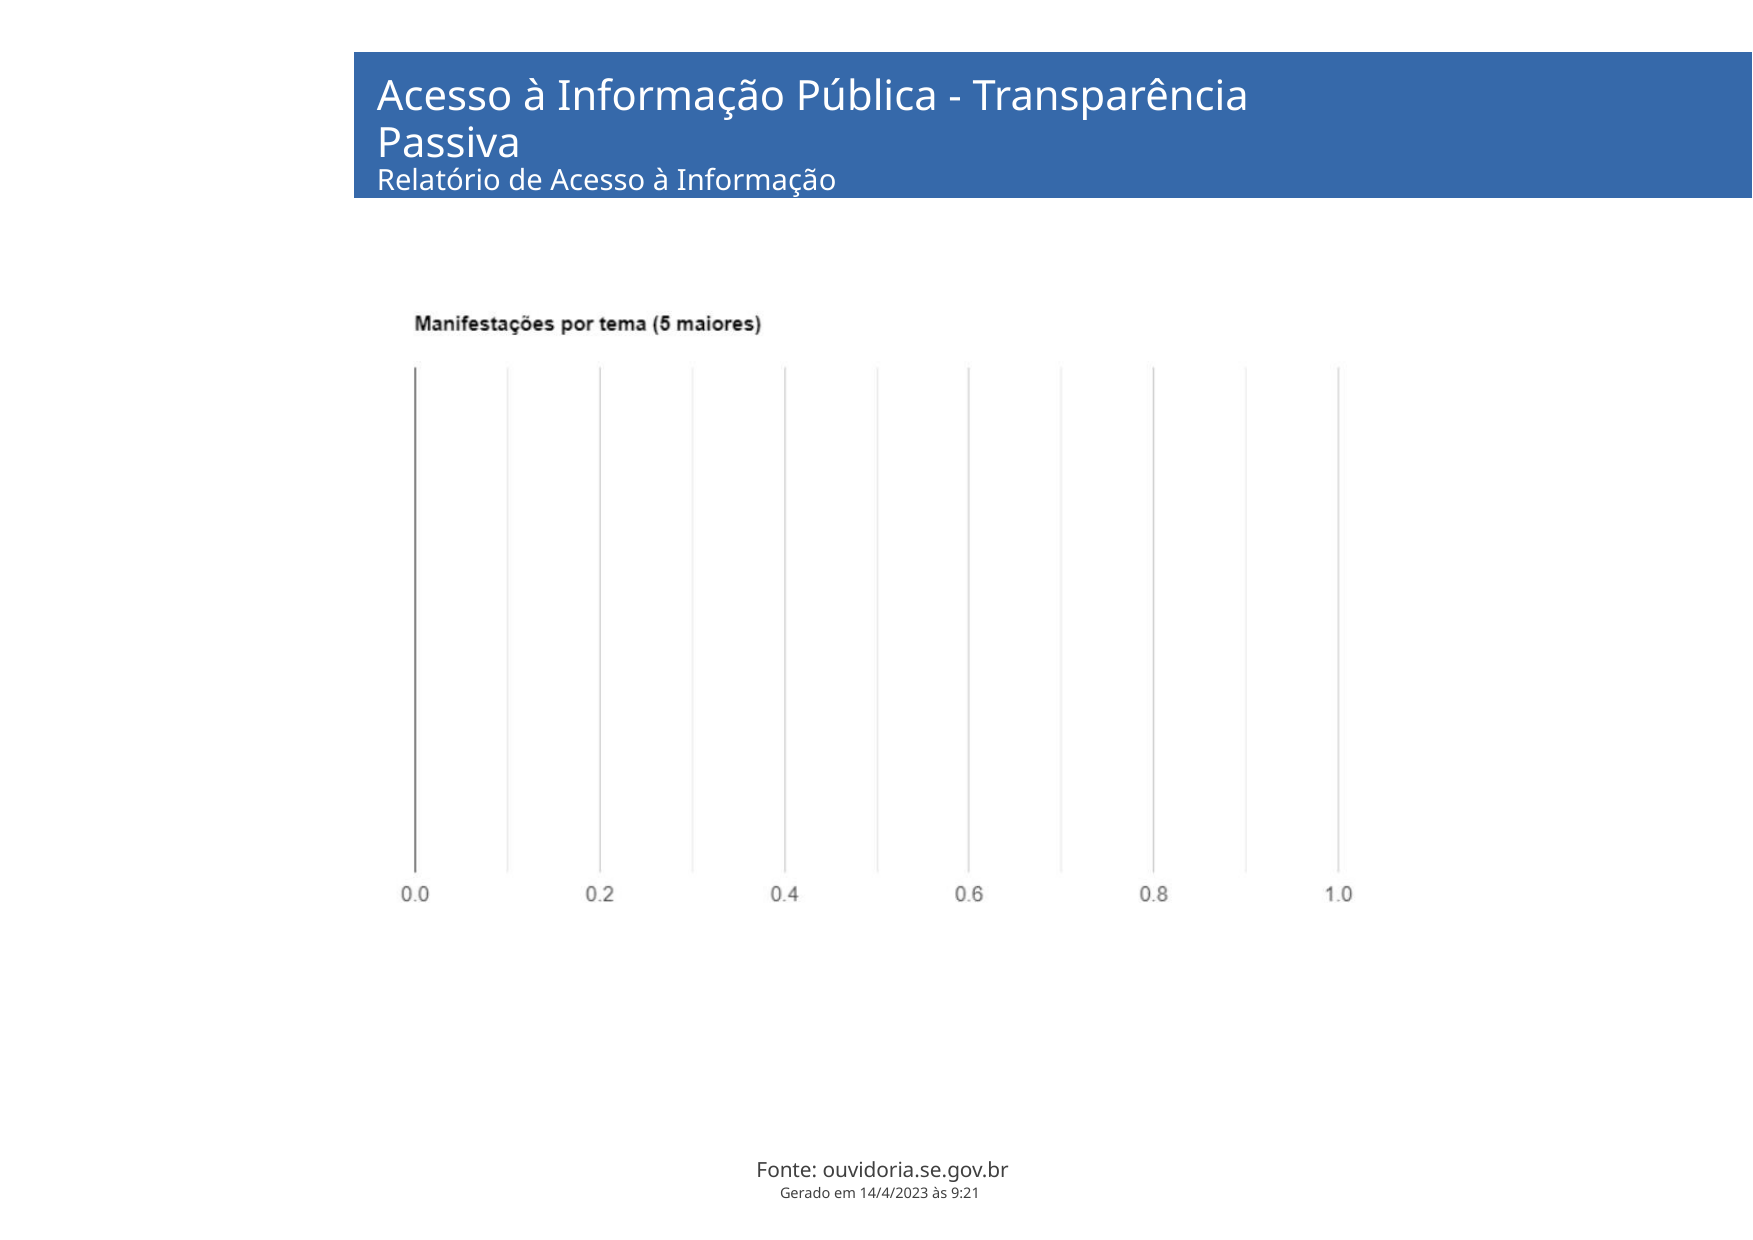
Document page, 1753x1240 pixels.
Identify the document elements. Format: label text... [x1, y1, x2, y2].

text_box [155, 211, 1599, 1028]
text_box [354, 52, 1752, 198]
text_box Gerado em 14/4/2023 às 9:21 [780, 1184, 999, 1202]
text_box Acesso à Informação Pública - Transparência Passiva Relatório de Acesso à Informação SETURMarço a Março de 2023 [376, 72, 1403, 228]
text_box Fonte: ouvidoria.se.gov.br [756, 1158, 1023, 1182]
